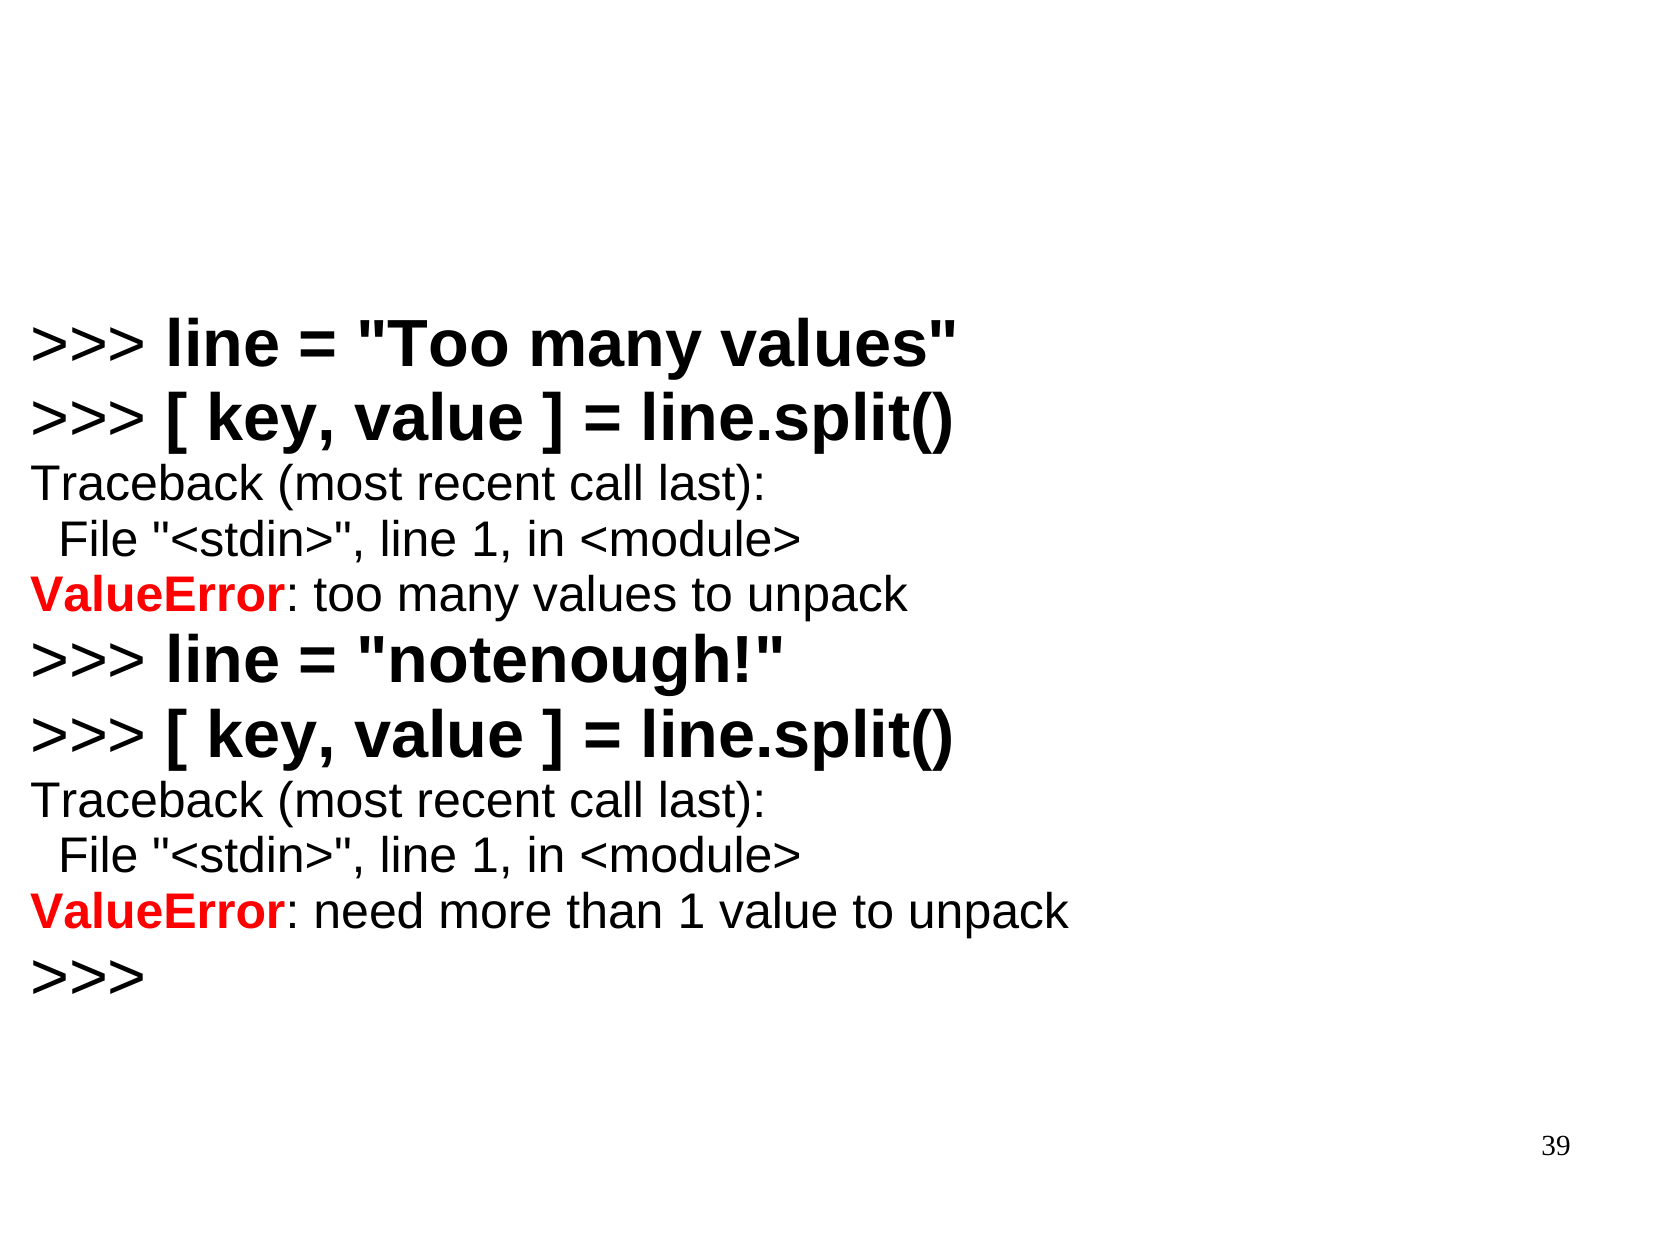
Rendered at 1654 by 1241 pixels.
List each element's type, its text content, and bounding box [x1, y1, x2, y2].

text_box >>> line = "Too many values" >>> [ key, value ] = line.split() Traceback (most recent call last): File "<stdin>", line 1, in <module> ValueError: too many values to unpack >>> line = "notenough!" >>> [ key, value ] = line.split() Traceback (most recent call last): File "<stdin>", line 1, in <module> ValueError: need more than 1 value to unpack >>> [12, 295, 1314, 1128]
